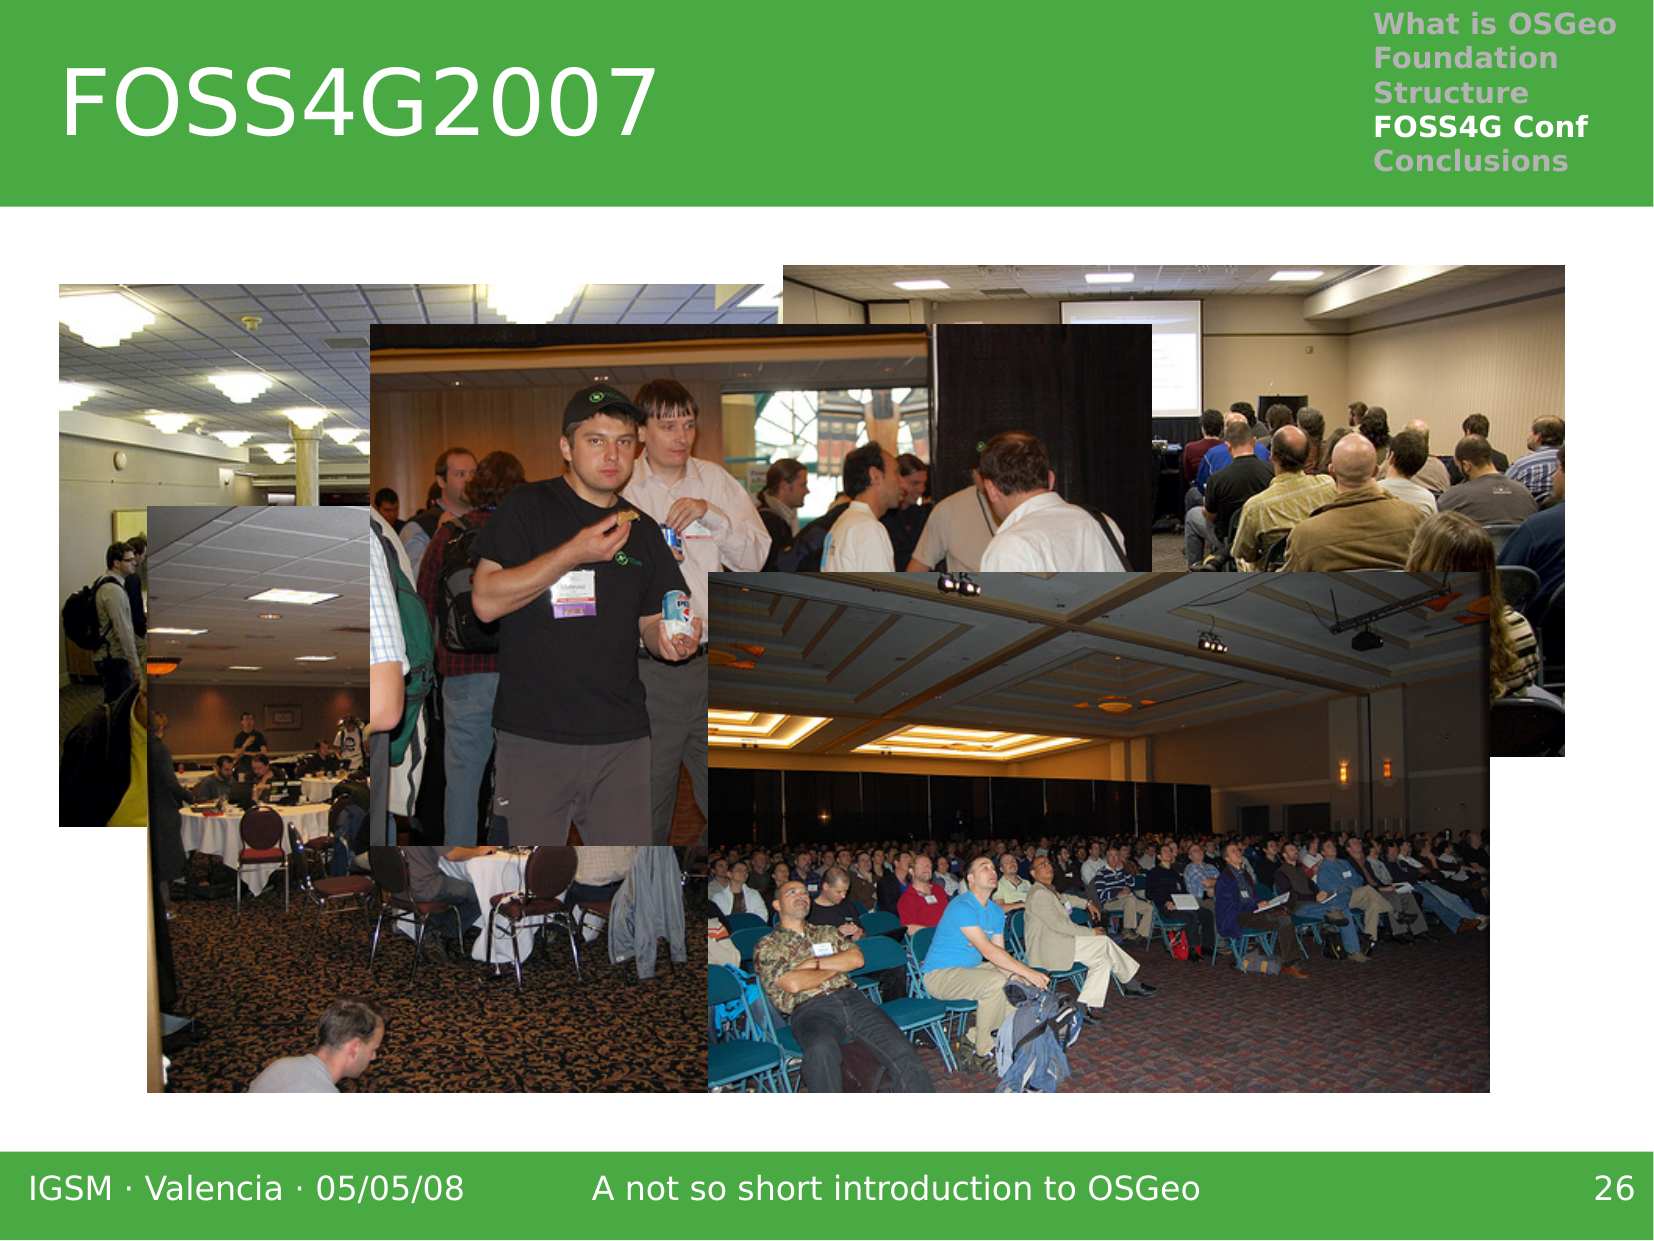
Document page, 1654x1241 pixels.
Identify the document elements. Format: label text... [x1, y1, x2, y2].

text_box What is OSGeo Foundation Structure FOSS4G Conf Conclusions [1358, 0, 1654, 207]
picture [59, 265, 1565, 1093]
title FOSS4G2007 [59, 29, 1358, 178]
